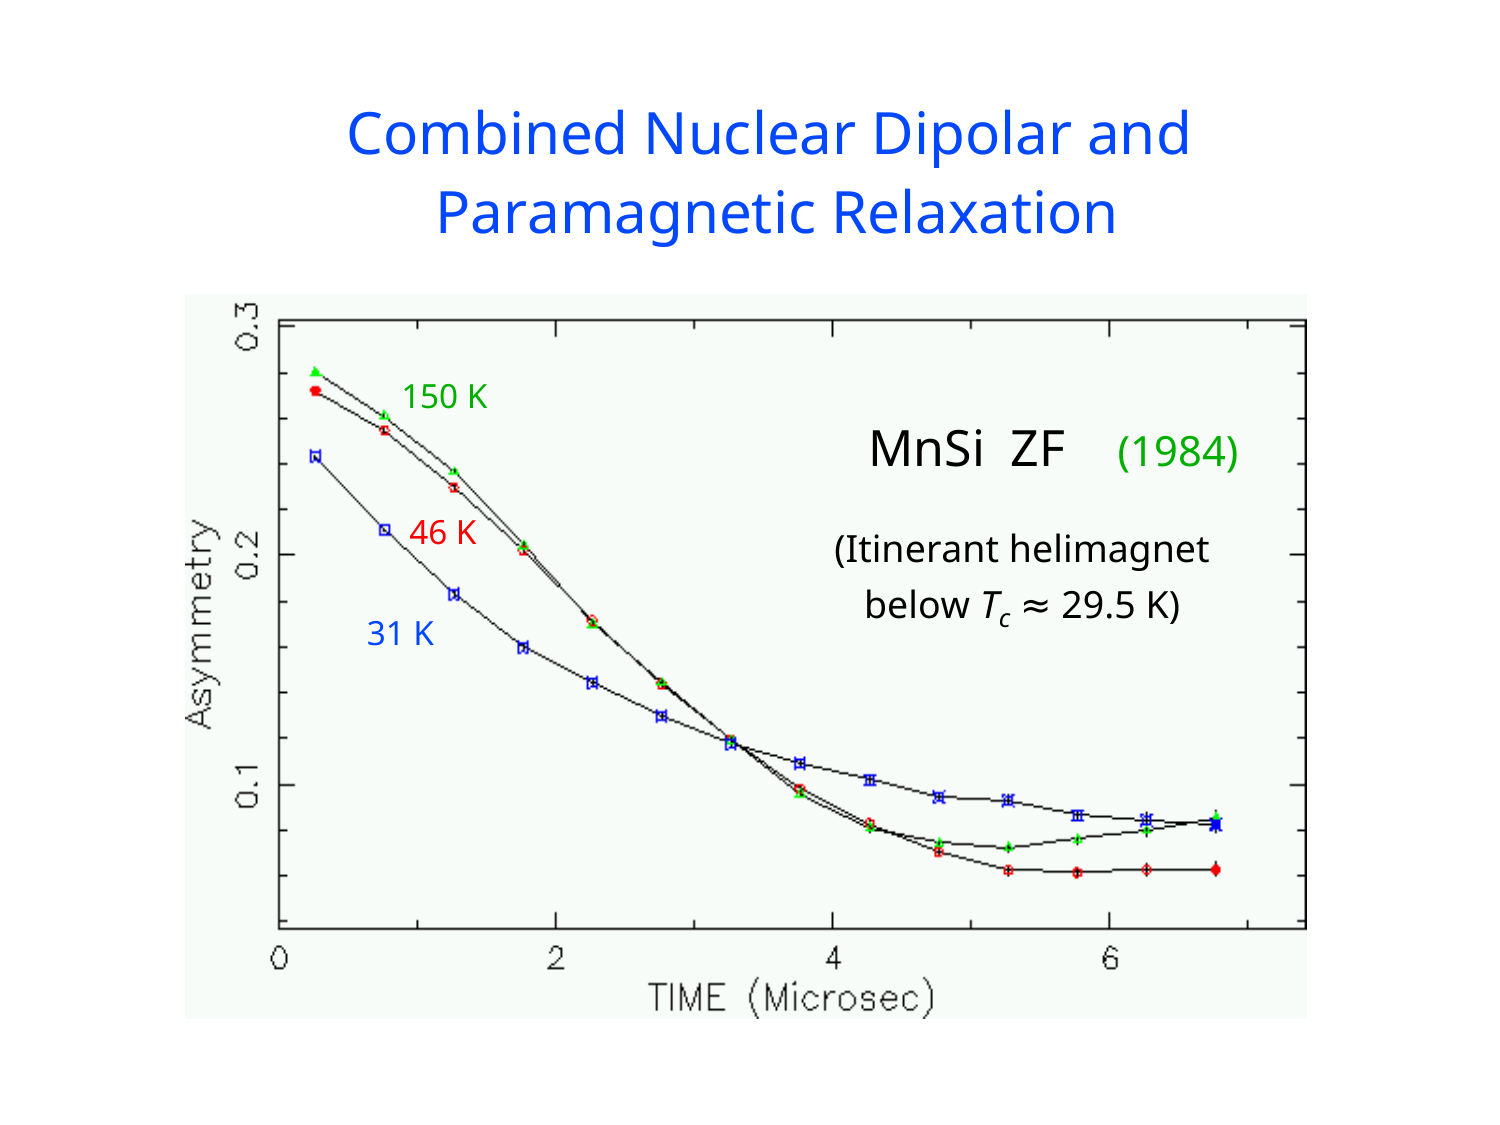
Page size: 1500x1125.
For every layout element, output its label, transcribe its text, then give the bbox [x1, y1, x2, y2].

text_box 46 K [409, 505, 498, 557]
text_box 31 K [366, 605, 449, 657]
text_box MnSi ZF (1984) [868, 407, 1273, 478]
text_box 150 K [401, 369, 499, 421]
picture [185, 294, 1307, 1019]
title Combined Nuclear Dipolar and Paramagnetic Relaxation [133, 73, 1421, 270]
text_box (Itinerant helimagnet below Tc ≈ 29.5 K) [790, 518, 1255, 634]
